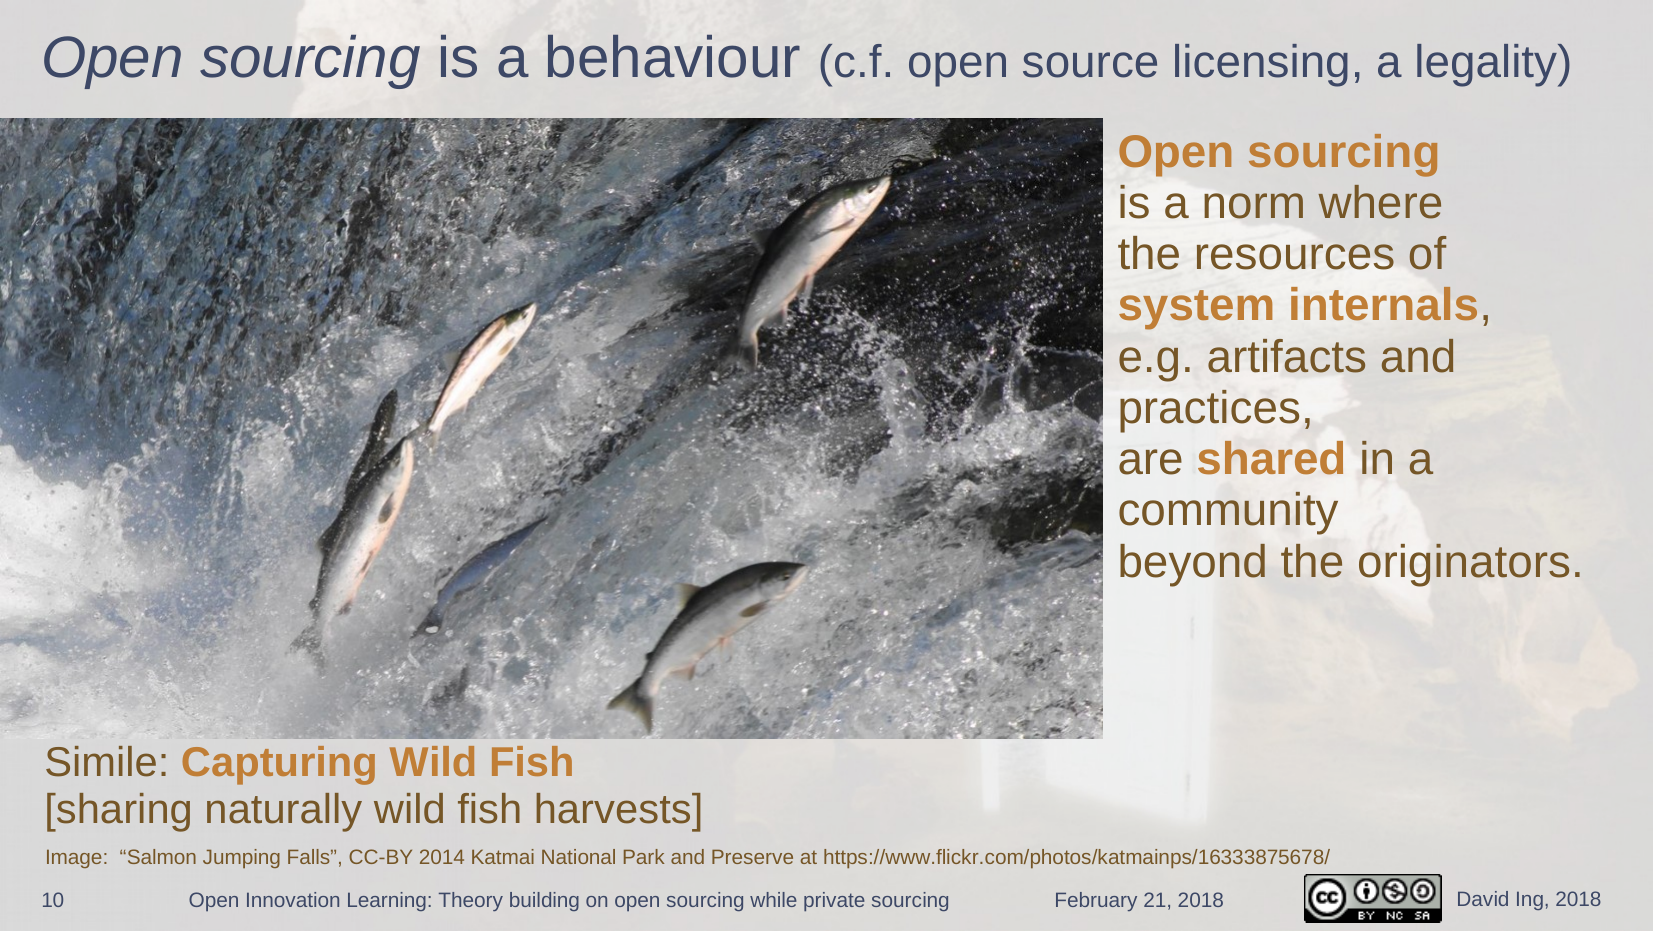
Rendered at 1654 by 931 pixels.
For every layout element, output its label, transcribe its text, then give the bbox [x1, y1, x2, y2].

title Open sourcing is a behaviour (c.f. open source licensing, a legality) [41, 30, 1613, 118]
picture [1304, 877, 1442, 923]
table_cell 4. [0, 0, 1653, 931]
text_box Simile: Capturing Wild Fish [sharing naturally wild fish harvests] [29, 731, 1142, 840]
text_box Open sourcing is a norm where the resources of system internals, e.g. artifacts and practices, are shared in a community beyond the originators. [1103, 118, 1637, 646]
text_box Image: “Salmon Jumping Falls”, CC-BY 2014 Katmai National Park and Preserve at https://www.flickr.com/photos/katmainps/16333875678/ [30, 838, 1478, 877]
picture [0, 118, 1103, 739]
